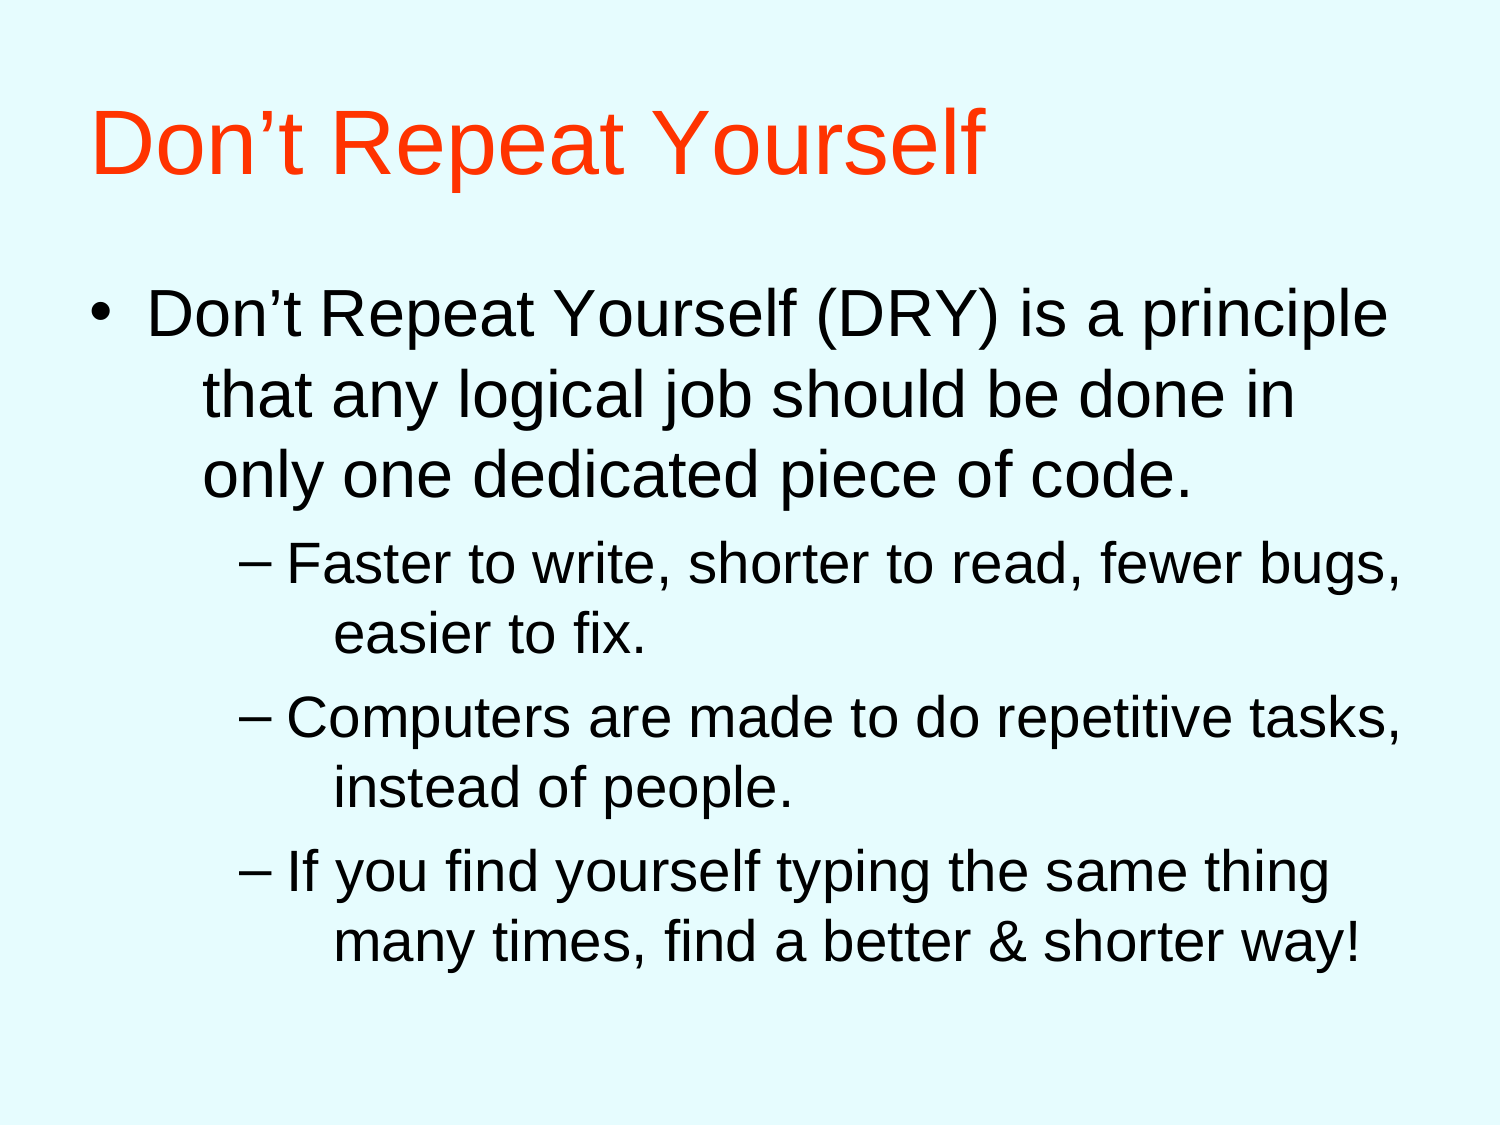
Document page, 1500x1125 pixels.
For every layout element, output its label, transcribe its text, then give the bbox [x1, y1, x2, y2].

title Don’t Repeat Yourself [75, 45, 1423, 231]
list Don’t Repeat Yourself (DRY) is a principle that any logical job should be done in only one dedicated piece of code. Faster to write, shorter to read, fewer bugs, easier to fix. Computers are made to do repetitive tasks, instead of people. If you find yourself typing the same thing many times, find a better & shorter way! [75, 262, 1423, 1003]
